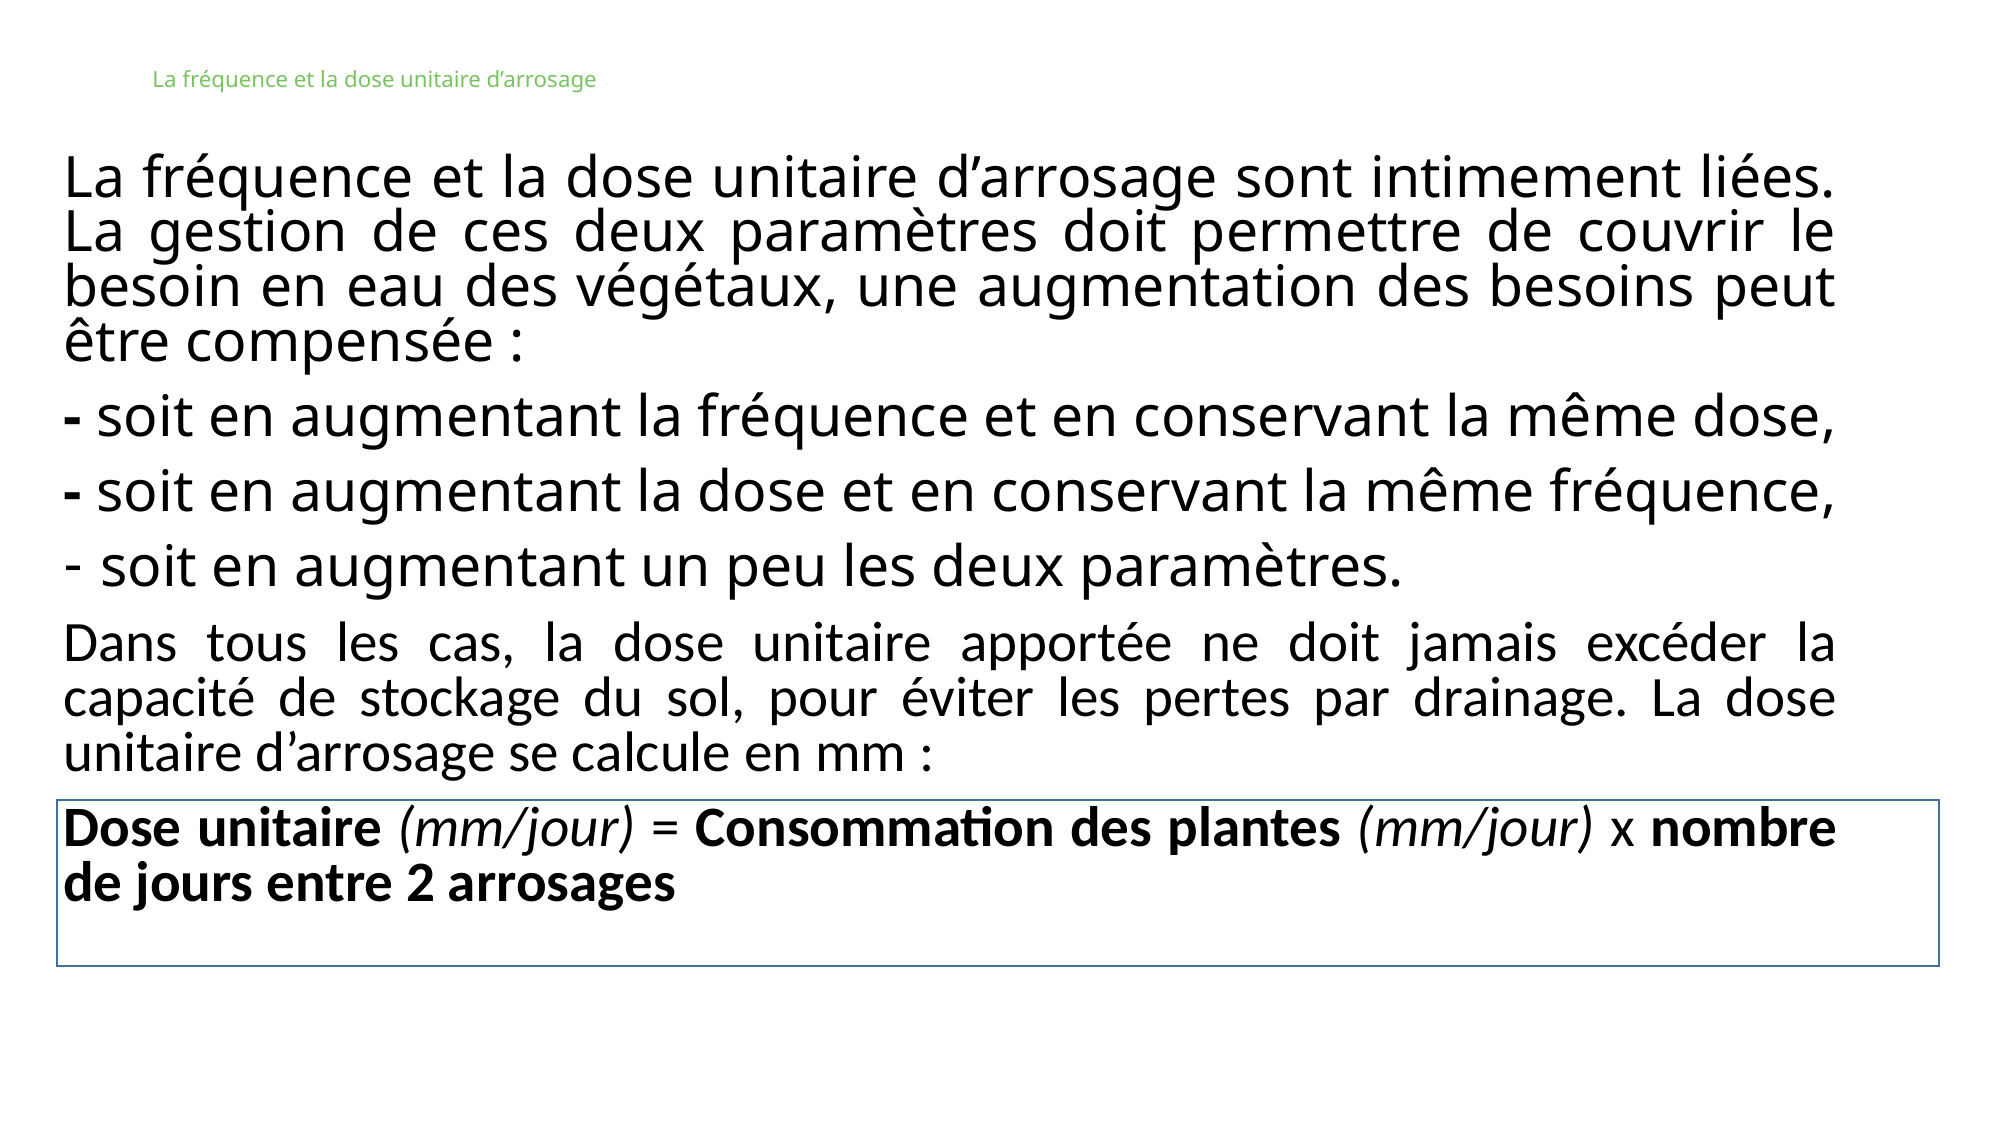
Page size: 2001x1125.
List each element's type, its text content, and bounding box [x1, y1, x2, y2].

title La fréquence et la dose unitaire d’arrosage [137, 59, 1863, 127]
list La fréquence et la dose unitaire d’arrosage sont intimement liées. La gestion de ces deux paramètres doit permettre de couvrir le besoin en eau des végétaux, une augmentation des besoins peut être compensée : - soit en augmentant la fréquence et en conservant la même dose, - soit en augmentant la dose et en conservant la même fréquence, soit en augmentant un peu les deux paramètres. Dans tous les cas, la dose unitaire apportée ne doit jamais excéder la capacité de stockage du sol, pour éviter les pertes par drainage. La dose unitaire d’arrosage se calcule en mm : Dose unitaire (mm/jour) = Consommation des plantes (mm/jour) x nombre de jours entre 2 arrosages [48, 145, 1863, 1014]
